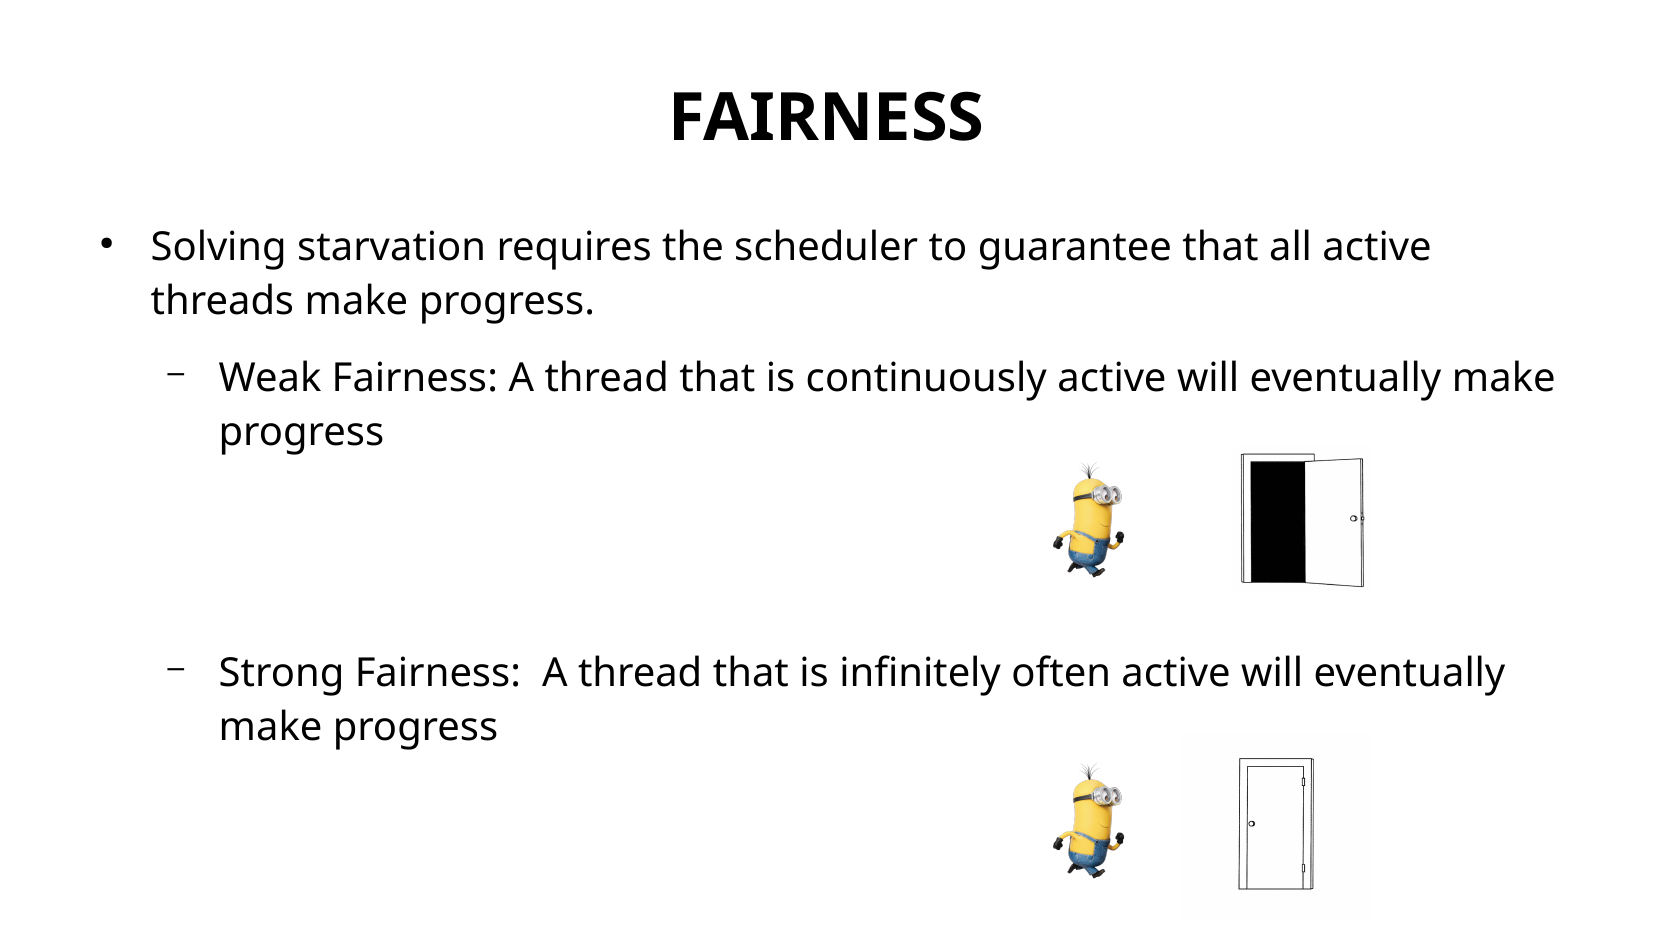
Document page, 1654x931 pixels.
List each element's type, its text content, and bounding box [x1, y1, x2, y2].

picture [1181, 732, 1371, 922]
title FAIRNESS [82, 36, 1571, 193]
picture [1051, 761, 1127, 880]
picture [1051, 460, 1127, 579]
list Solving starvation requires the scheduler to guarantee that all active threads make progress. Weak Fairness: A thread that is continuously active will eventually make progress Strong Fairness: A thread that is infinitely often active will eventually make progress [82, 217, 1571, 757]
picture [1234, 445, 1371, 591]
